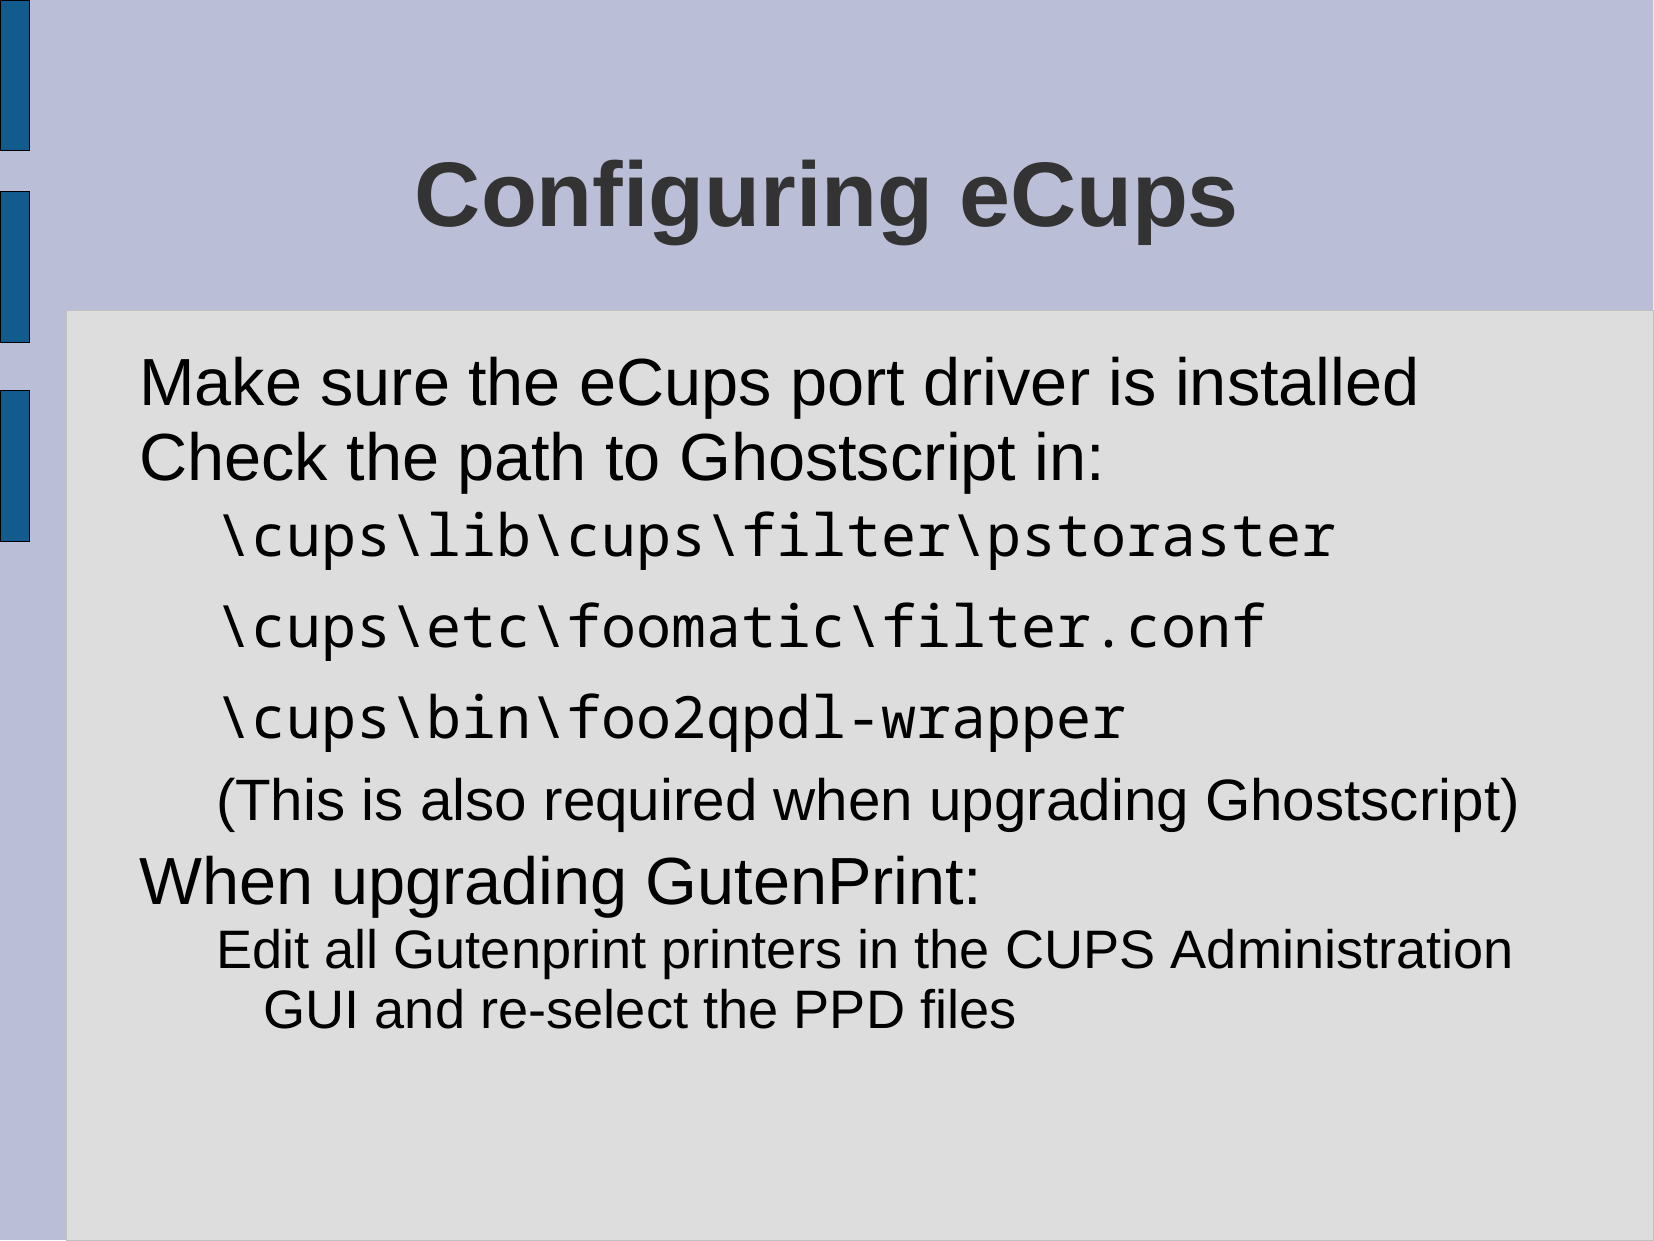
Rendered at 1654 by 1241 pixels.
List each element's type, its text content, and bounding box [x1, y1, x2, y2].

list Make sure the eCups port driver is installed Check the path to Ghostscript in: \cups\lib\cups\filter\pstoraster \cups\etc\foomatic\filter.conf \cups\bin\foo2qpdl-wrapper (This is also required when upgrading Ghostscript) When upgrading GutenPrint: Edit all Gutenprint printers in the CUPS Administration GUI and re-select the PPD files [121, 344, 1534, 1127]
title Configuring eCups [121, 91, 1534, 299]
